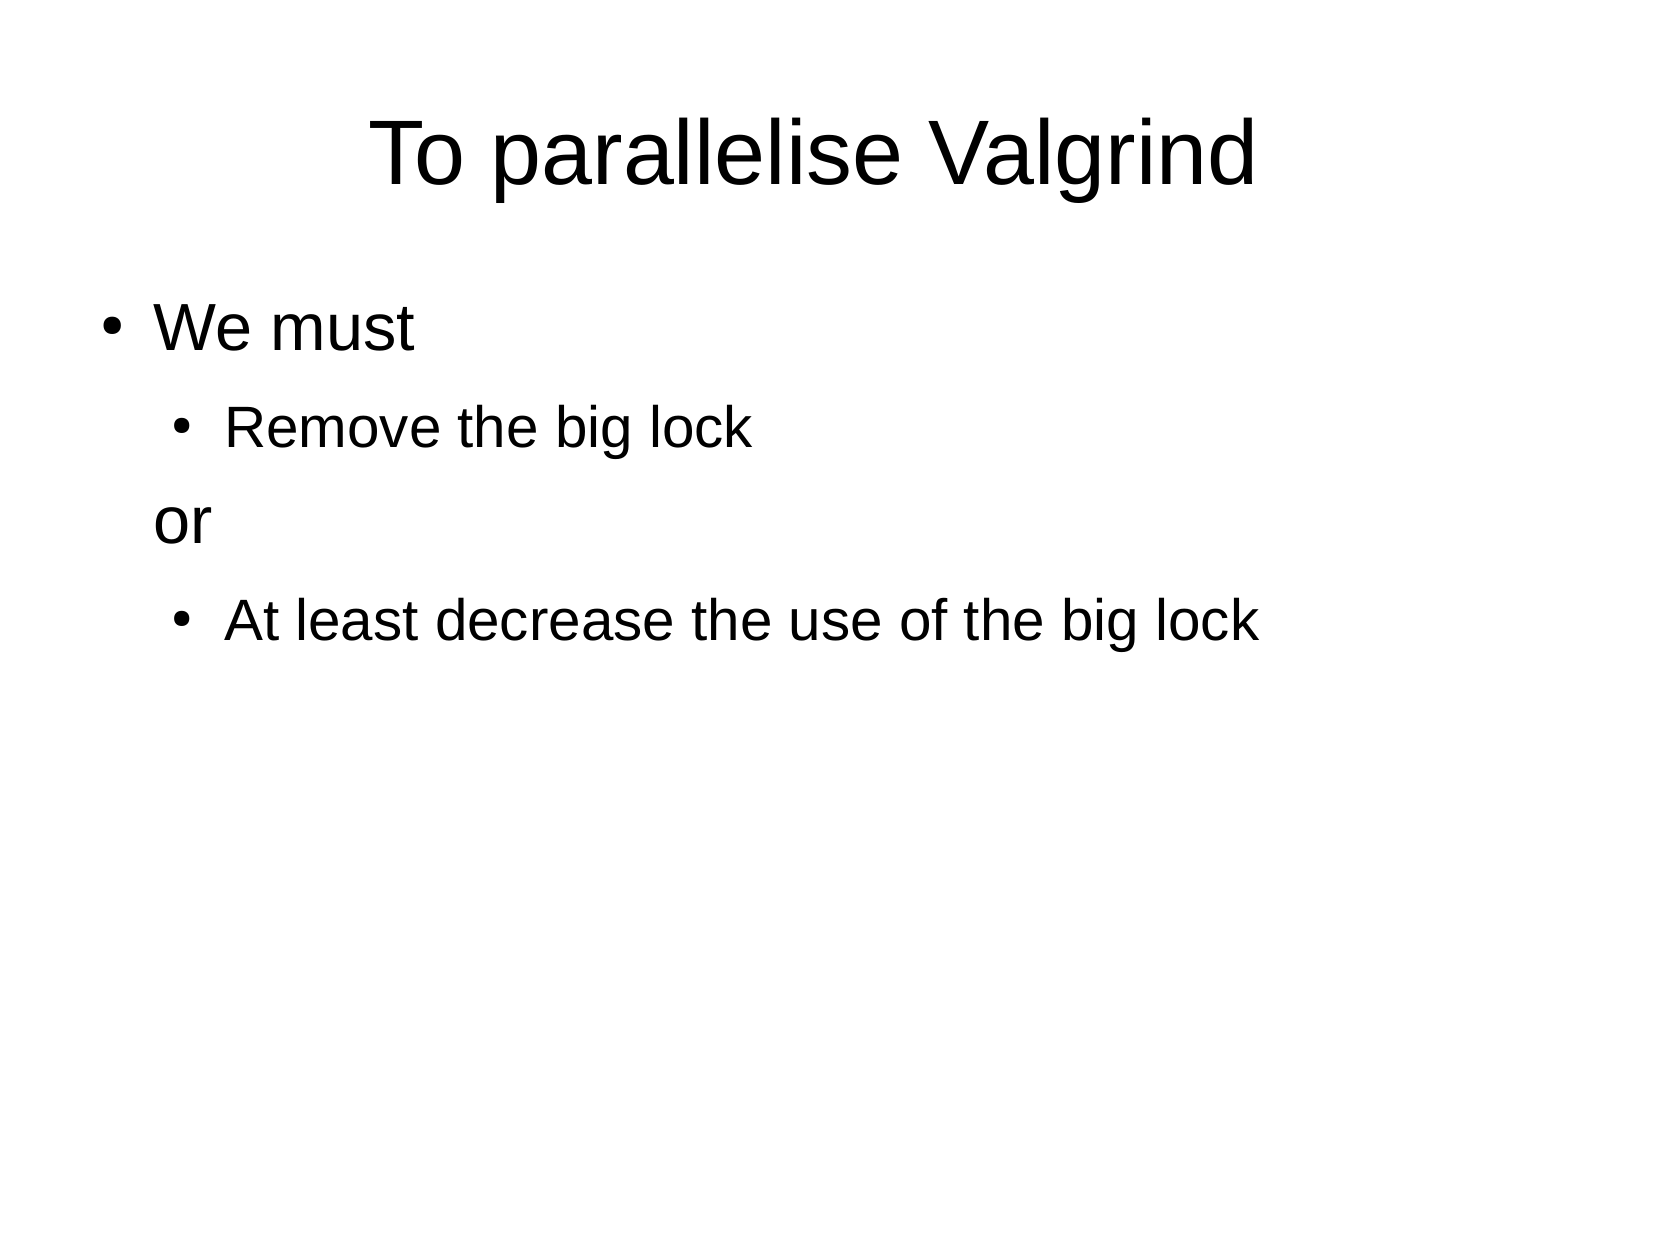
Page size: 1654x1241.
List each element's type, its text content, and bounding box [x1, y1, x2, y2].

list We must Remove the big lock or At least decrease the use of the big lock [82, 290, 1571, 1186]
title To parallelise Valgrind [82, 49, 1571, 257]
